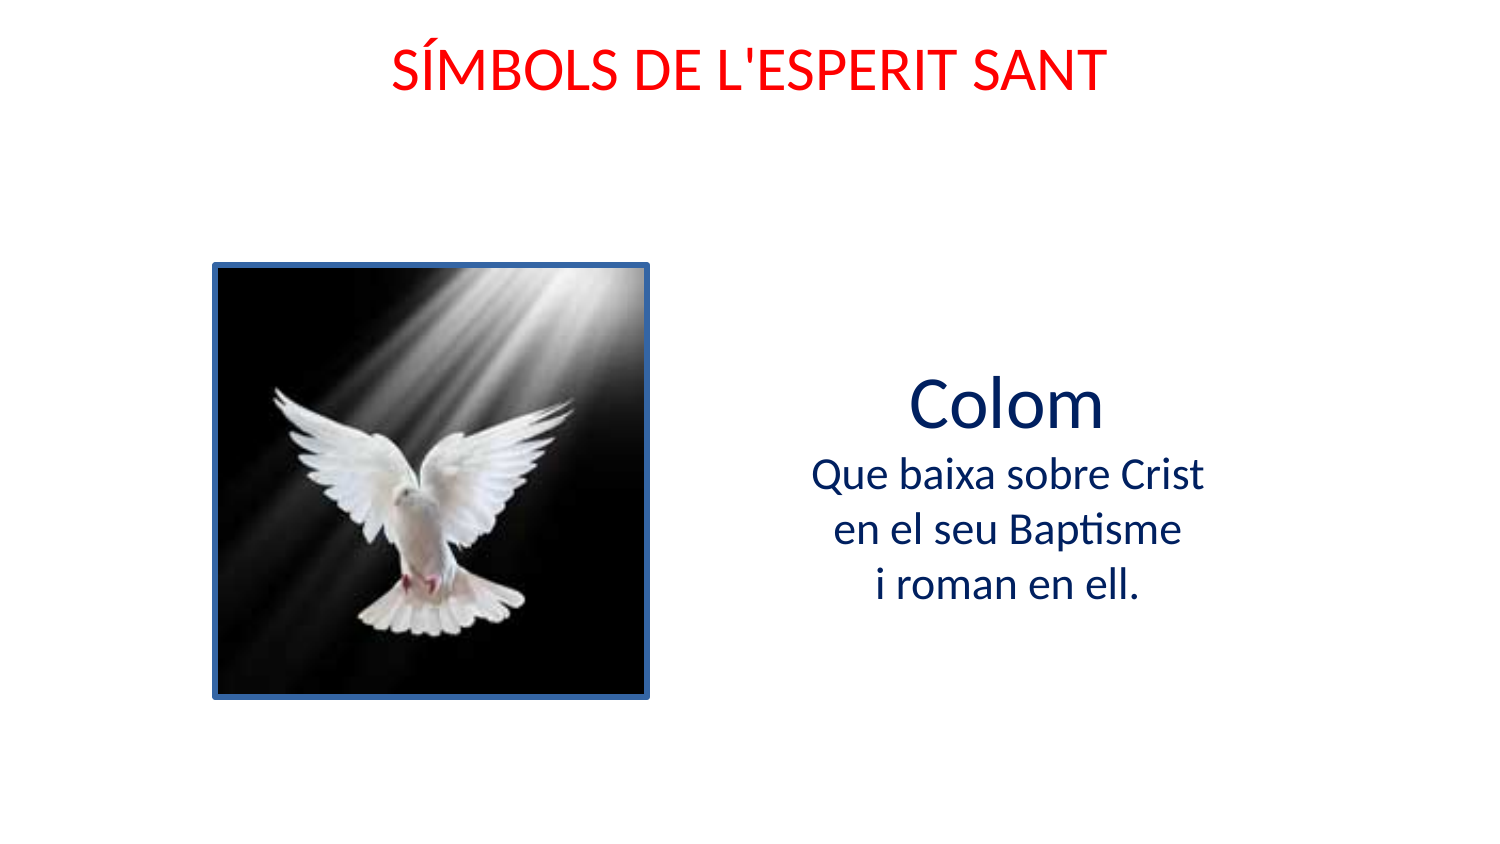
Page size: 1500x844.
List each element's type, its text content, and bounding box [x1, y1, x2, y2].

text_box Colom Que baixa sobre Crist en el seu Baptisme i roman en ell. [677, 346, 1339, 617]
picture [218, 268, 645, 694]
text_box SÍMBOLS DE L'ESPERIT SANT [135, 20, 1365, 111]
